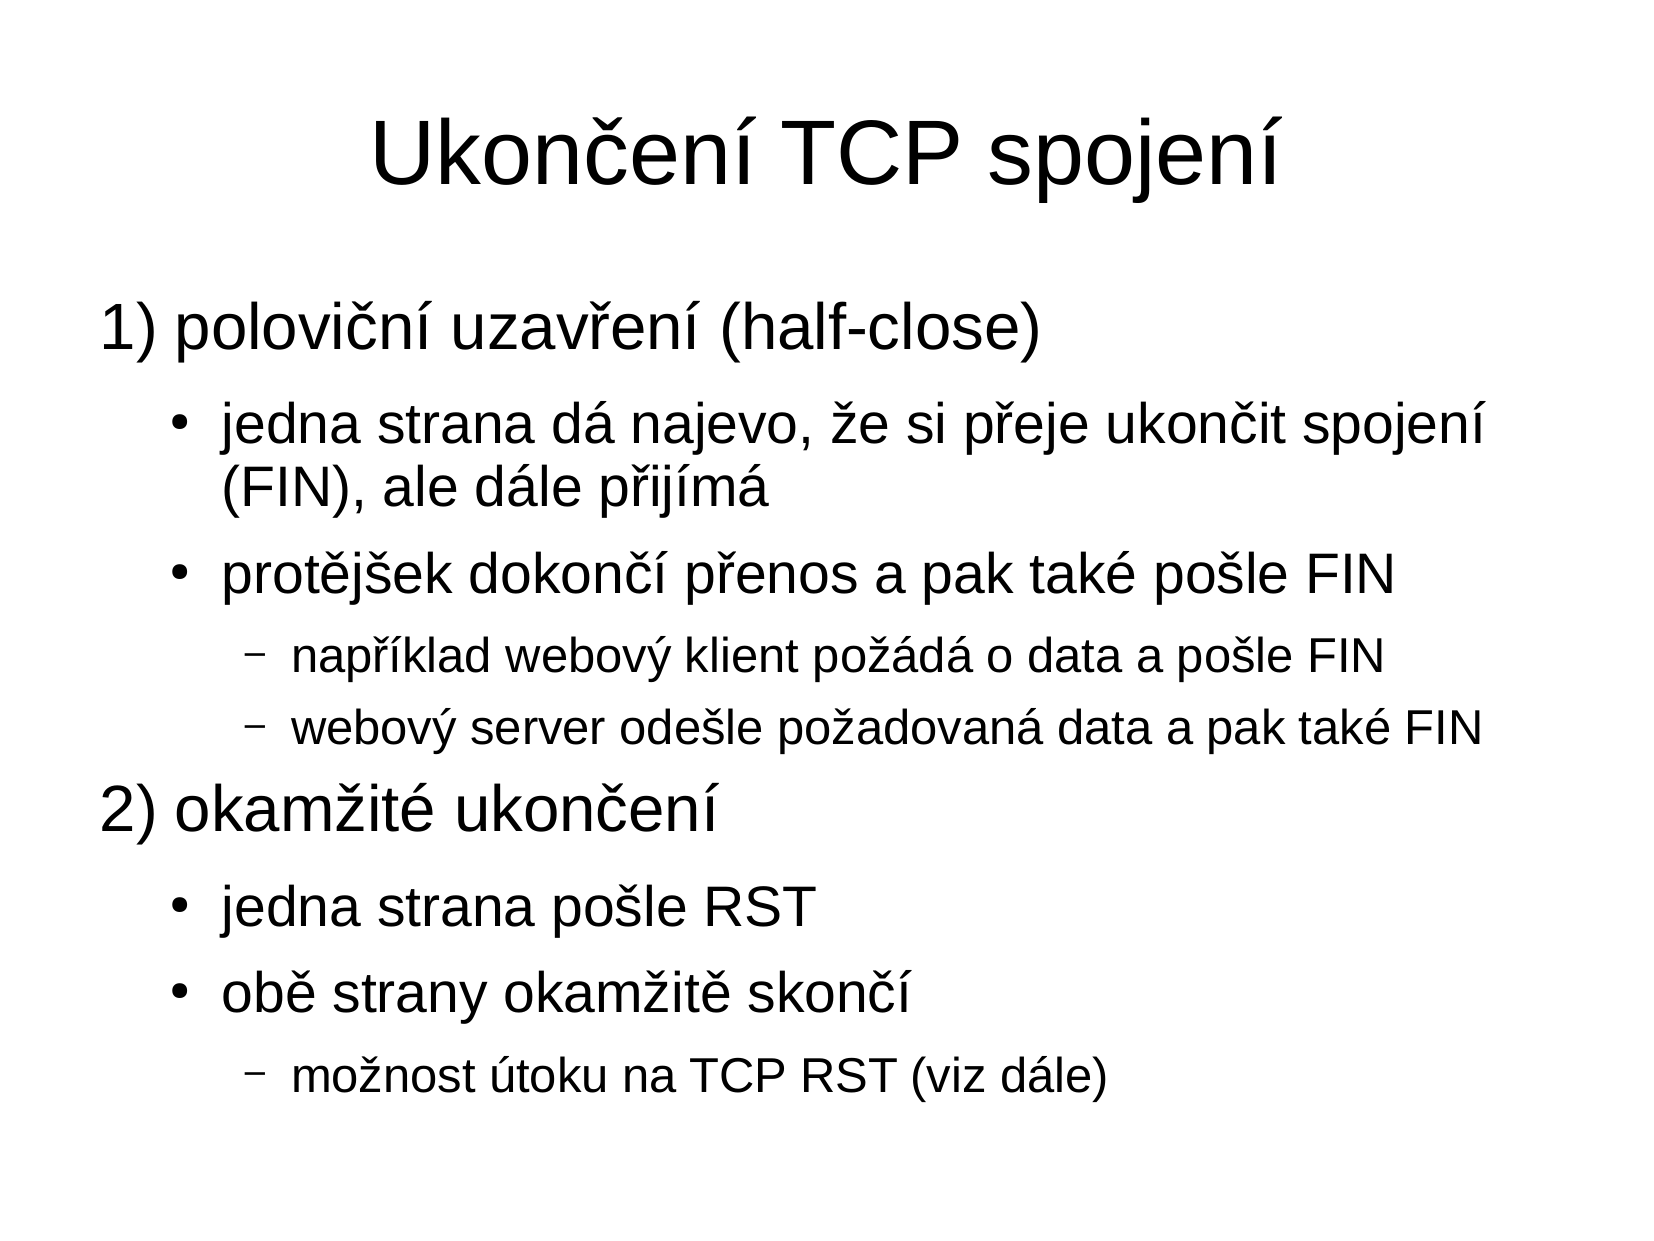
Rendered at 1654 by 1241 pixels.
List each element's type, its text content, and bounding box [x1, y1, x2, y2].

list poloviční uzavření (half-close) jedna strana dá najevo, že si přeje ukončit spojení (FIN), ale dále přijímá protějšek dokončí přenos a pak také pošle FIN například webový klient požádá o data a pošle FIN webový server odešle požadovaná data a pak také FIN okamžité ukončení jedna strana pošle RST obě strany okamžitě skončí možnost útoku na TCP RST (viz dále) [82, 290, 1571, 1109]
title Ukončení TCP spojení [82, 49, 1571, 257]
